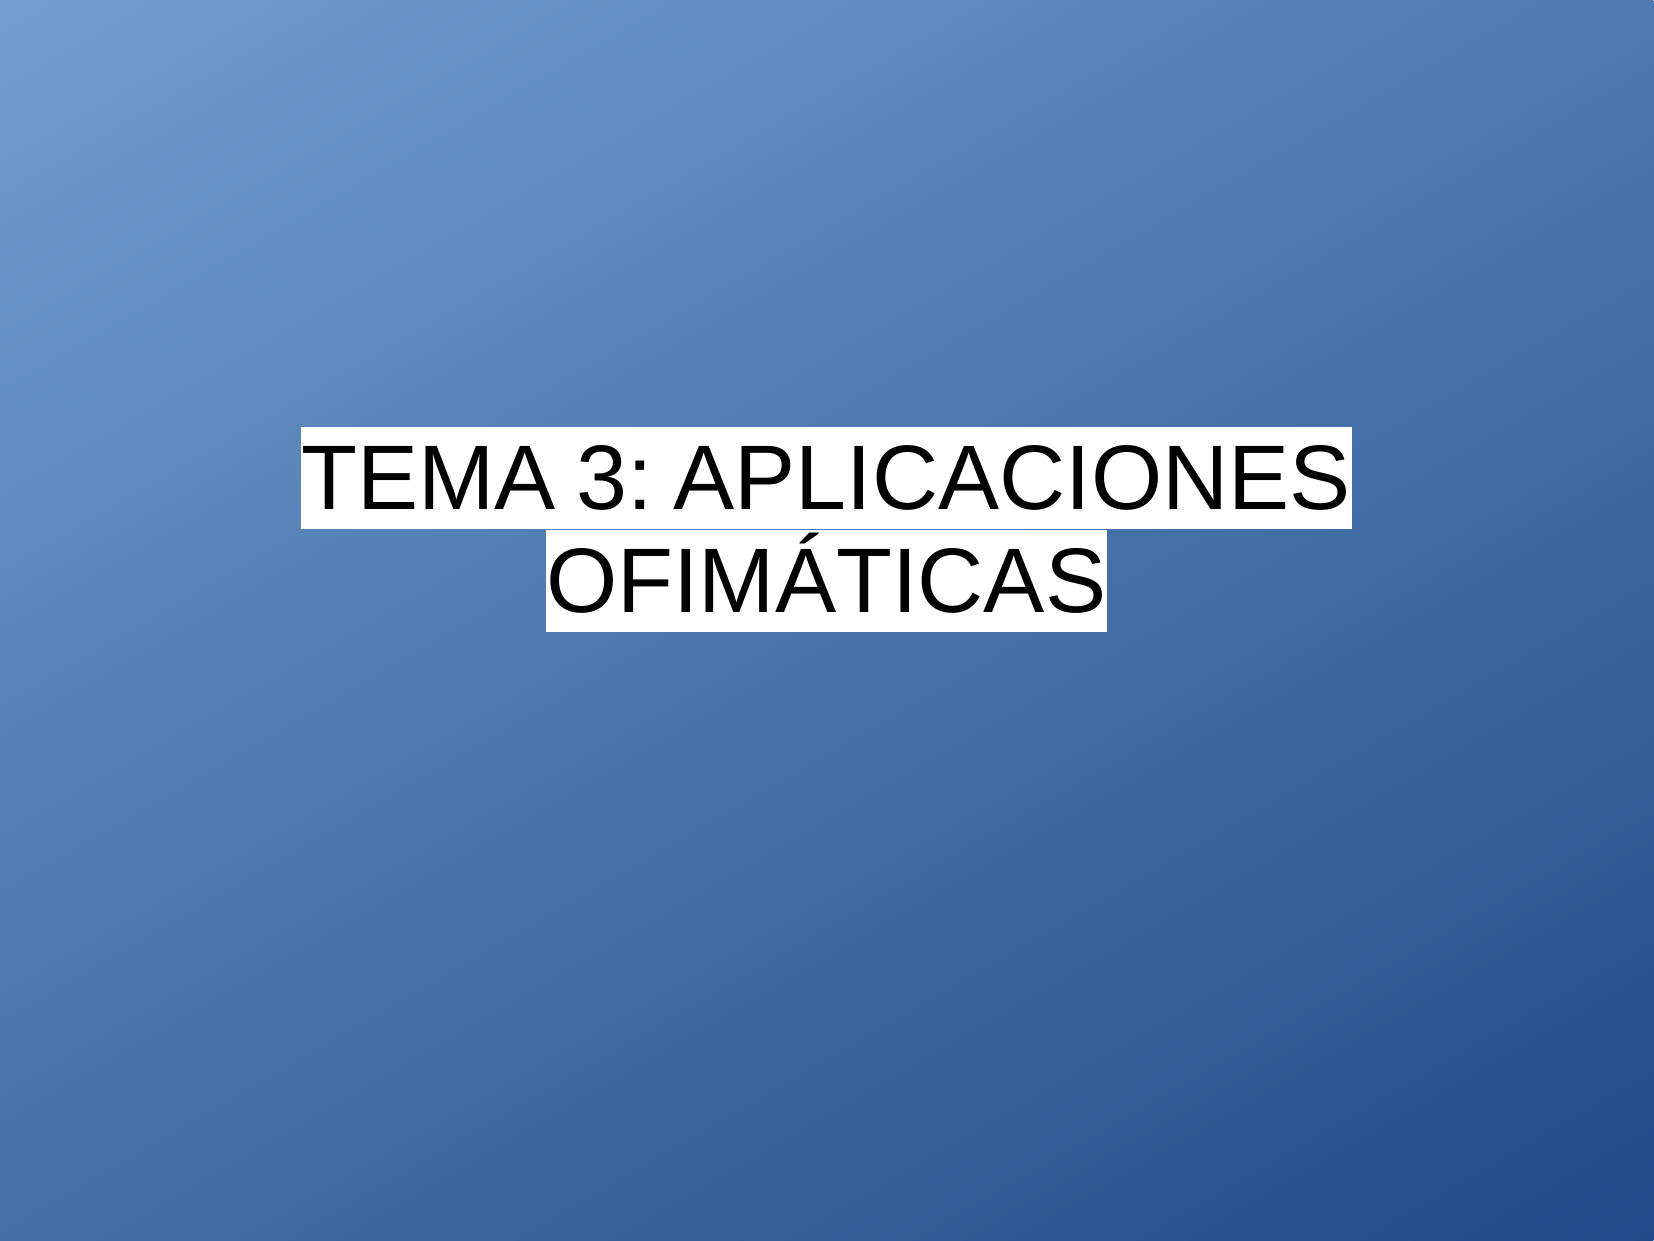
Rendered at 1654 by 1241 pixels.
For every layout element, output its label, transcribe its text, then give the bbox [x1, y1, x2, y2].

subtitle TEMA 3: APLICACIONES OFIMÁTICAS [82, 49, 1571, 1010]
